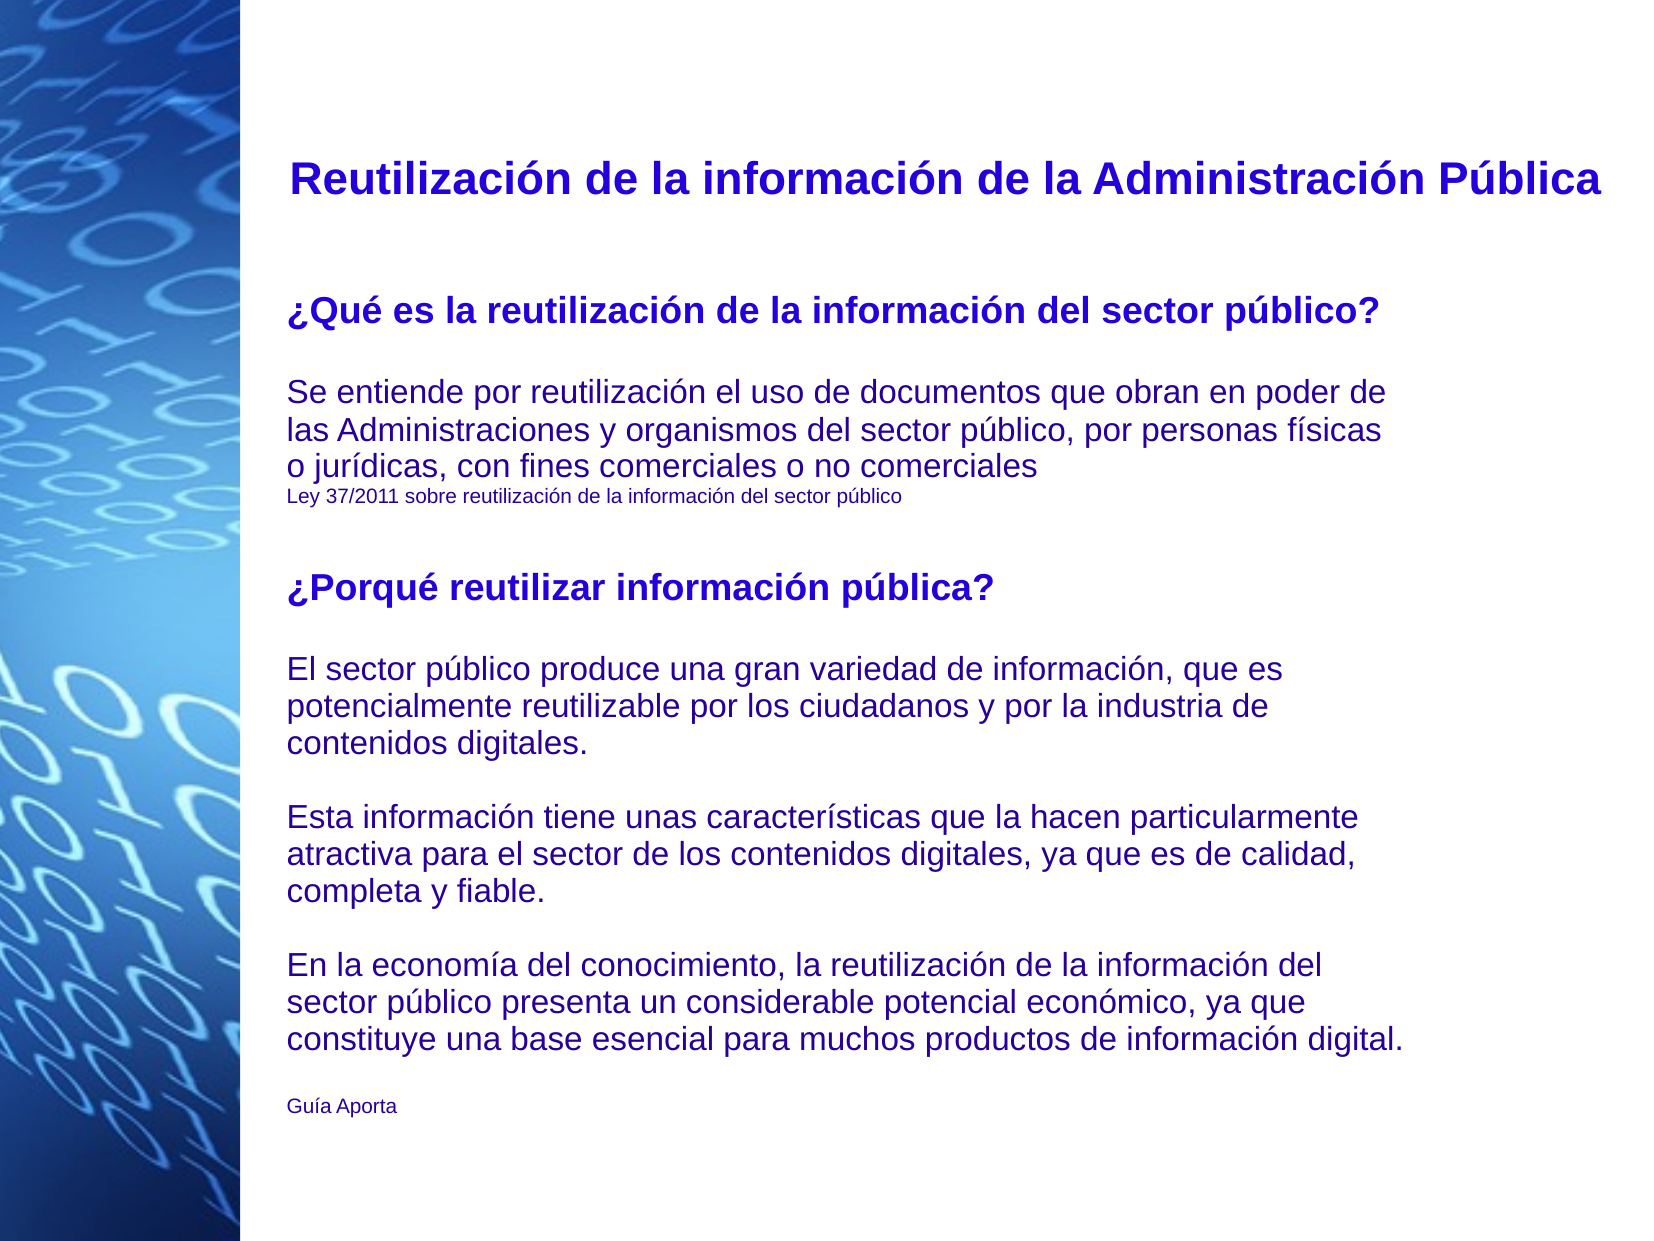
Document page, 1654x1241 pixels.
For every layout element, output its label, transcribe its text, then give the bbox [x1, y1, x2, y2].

picture [0, 0, 241, 1241]
text_box ¿Porqué reutilizar información pública? El sector público produce una gran variedad de información, que es potencialmente reutilizable por los ciudadanos y por la industria de contenidos digitales. Esta información tiene unas características que la hacen particularmente atractiva para el sector de los contenidos digitales, ya que es de calidad, completa y fiable. En la economía del conocimiento, la reutilización de la información del sector público presenta un considerable potencial económico, ya que constituye una base esencial para muchos productos de información digital. Guía Aporta [271, 558, 1424, 1129]
text_box ¿Qué es la reutilización de la información del sector público? Se entiende por reutilización el uso de documentos que obran en poder de las Administraciones y organismos del sector público, por personas físicas o jurídicas, con fines comerciales o no comerciales Ley 37/2011 sobre reutilización de la información del sector público [271, 282, 1424, 518]
text_box Reutilización de la información de la Administración Pública [274, 145, 1617, 213]
